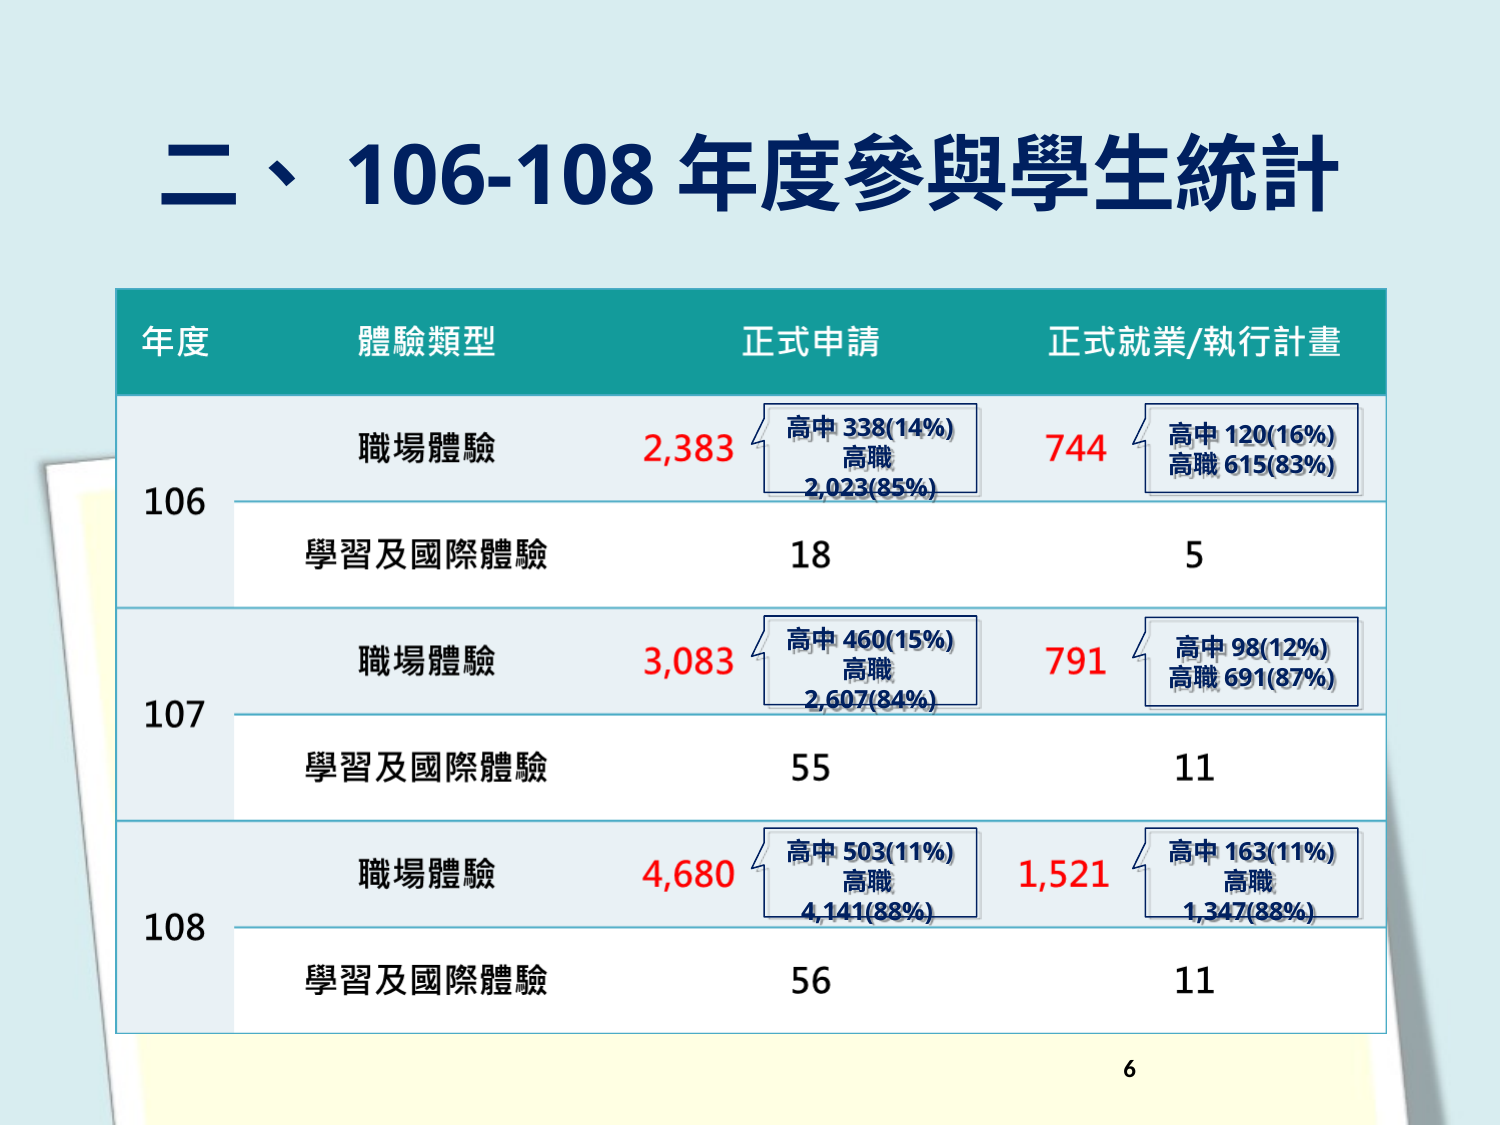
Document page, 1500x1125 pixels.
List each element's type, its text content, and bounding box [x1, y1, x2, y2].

text_box 二、106-108年度參與學生統計 [0, 113, 1500, 208]
text_box 高中460(15%) 高職2,607(84%) [751, 616, 977, 705]
text_box 高中338(14%) 高職2,023(85%) [751, 403, 977, 493]
text_box 高中120(16%) 高職615(83%) [1132, 403, 1358, 493]
text_box 高中98(12%) 高職691(87%) [1132, 617, 1358, 706]
text_box 6 [1108, 1037, 1459, 1098]
picture [115, 289, 1387, 1034]
text_box 高中503(11%) 高職4,141(88%) [751, 828, 977, 917]
text_box 高中163(11%) 高職1,347(88%) [1132, 828, 1358, 917]
